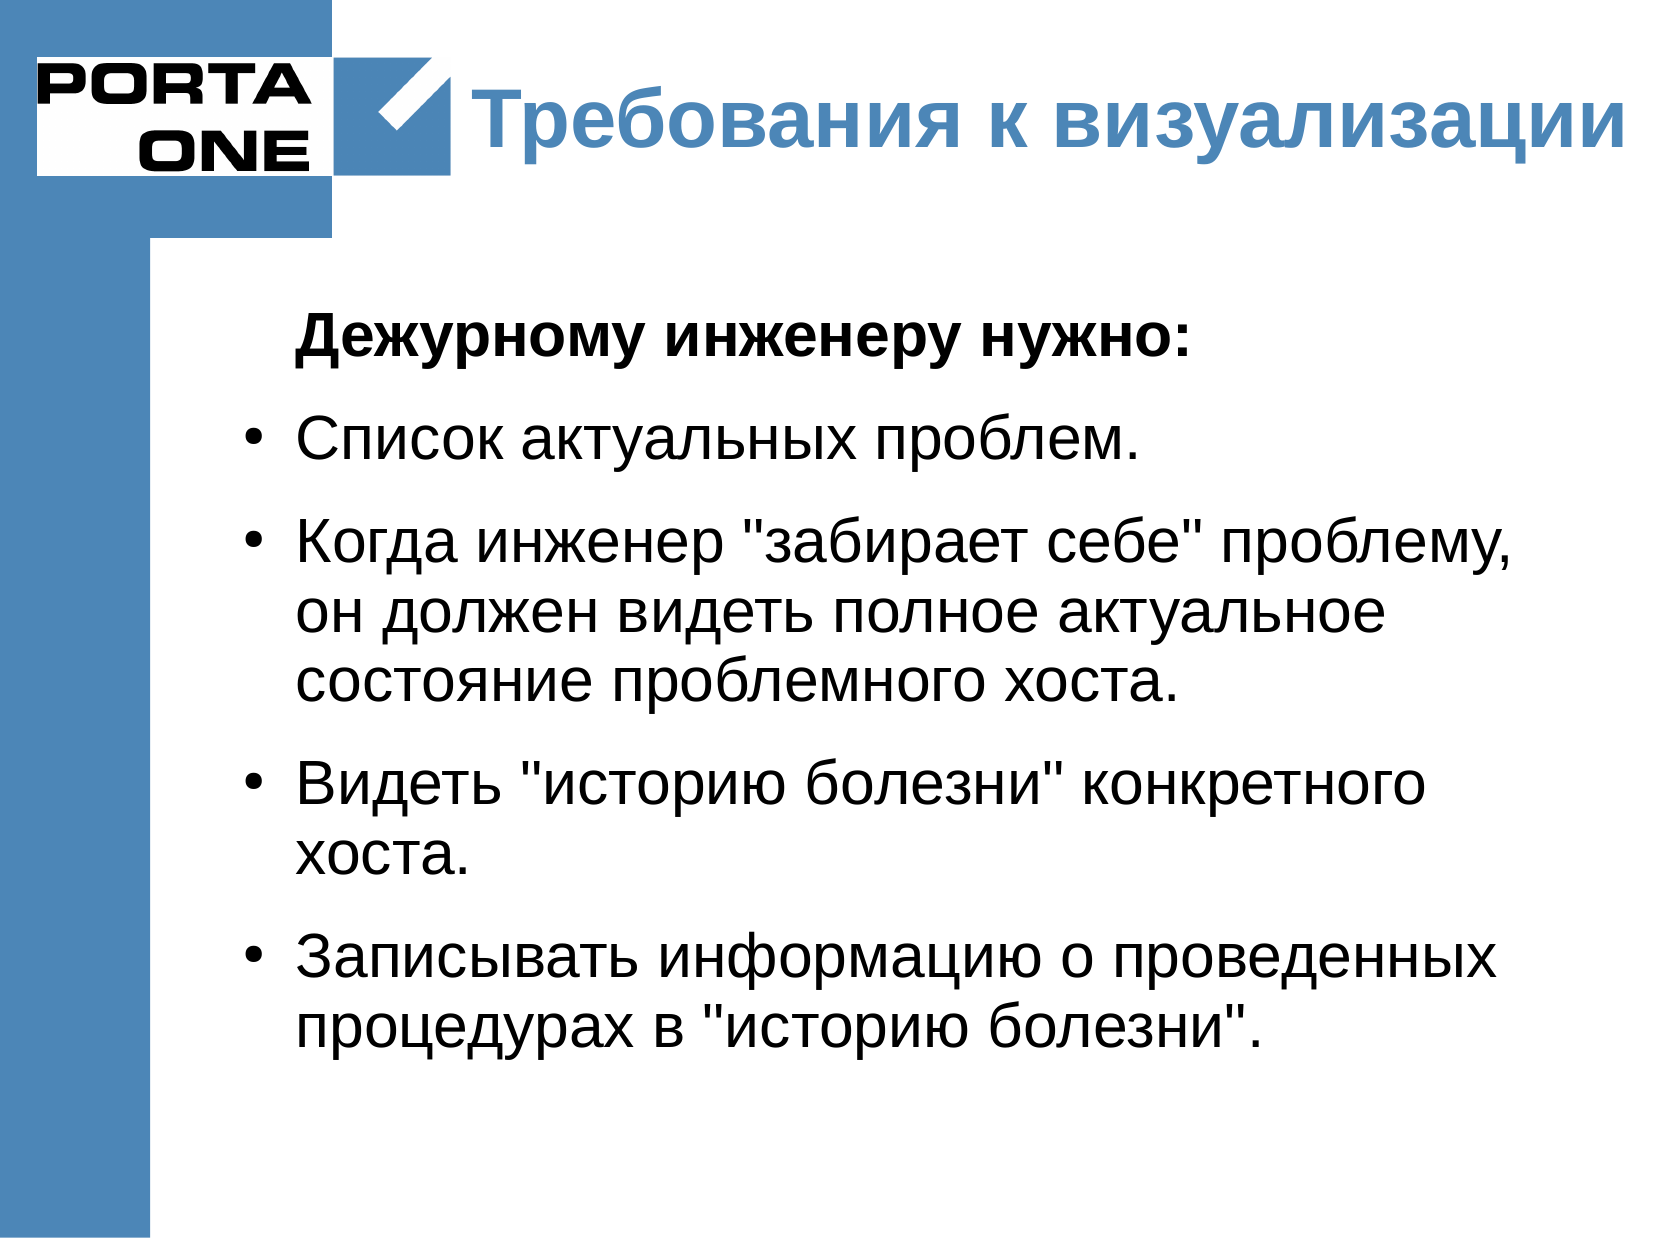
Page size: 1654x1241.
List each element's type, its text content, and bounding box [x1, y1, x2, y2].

picture [37, 57, 449, 176]
list Дежурному инженеру нужно: Список актуальных проблем. Когда инженер "забирает себе" проблему, он должен видеть полное актуальное состояние проблемного хоста. Видеть "историю болезни" конкретного хоста. Записывать информацию о проведенных процедурах в "историю болезни". [225, 300, 1576, 1163]
text_box [0, 0, 332, 1238]
title Требования к визуализации [449, 0, 1653, 239]
